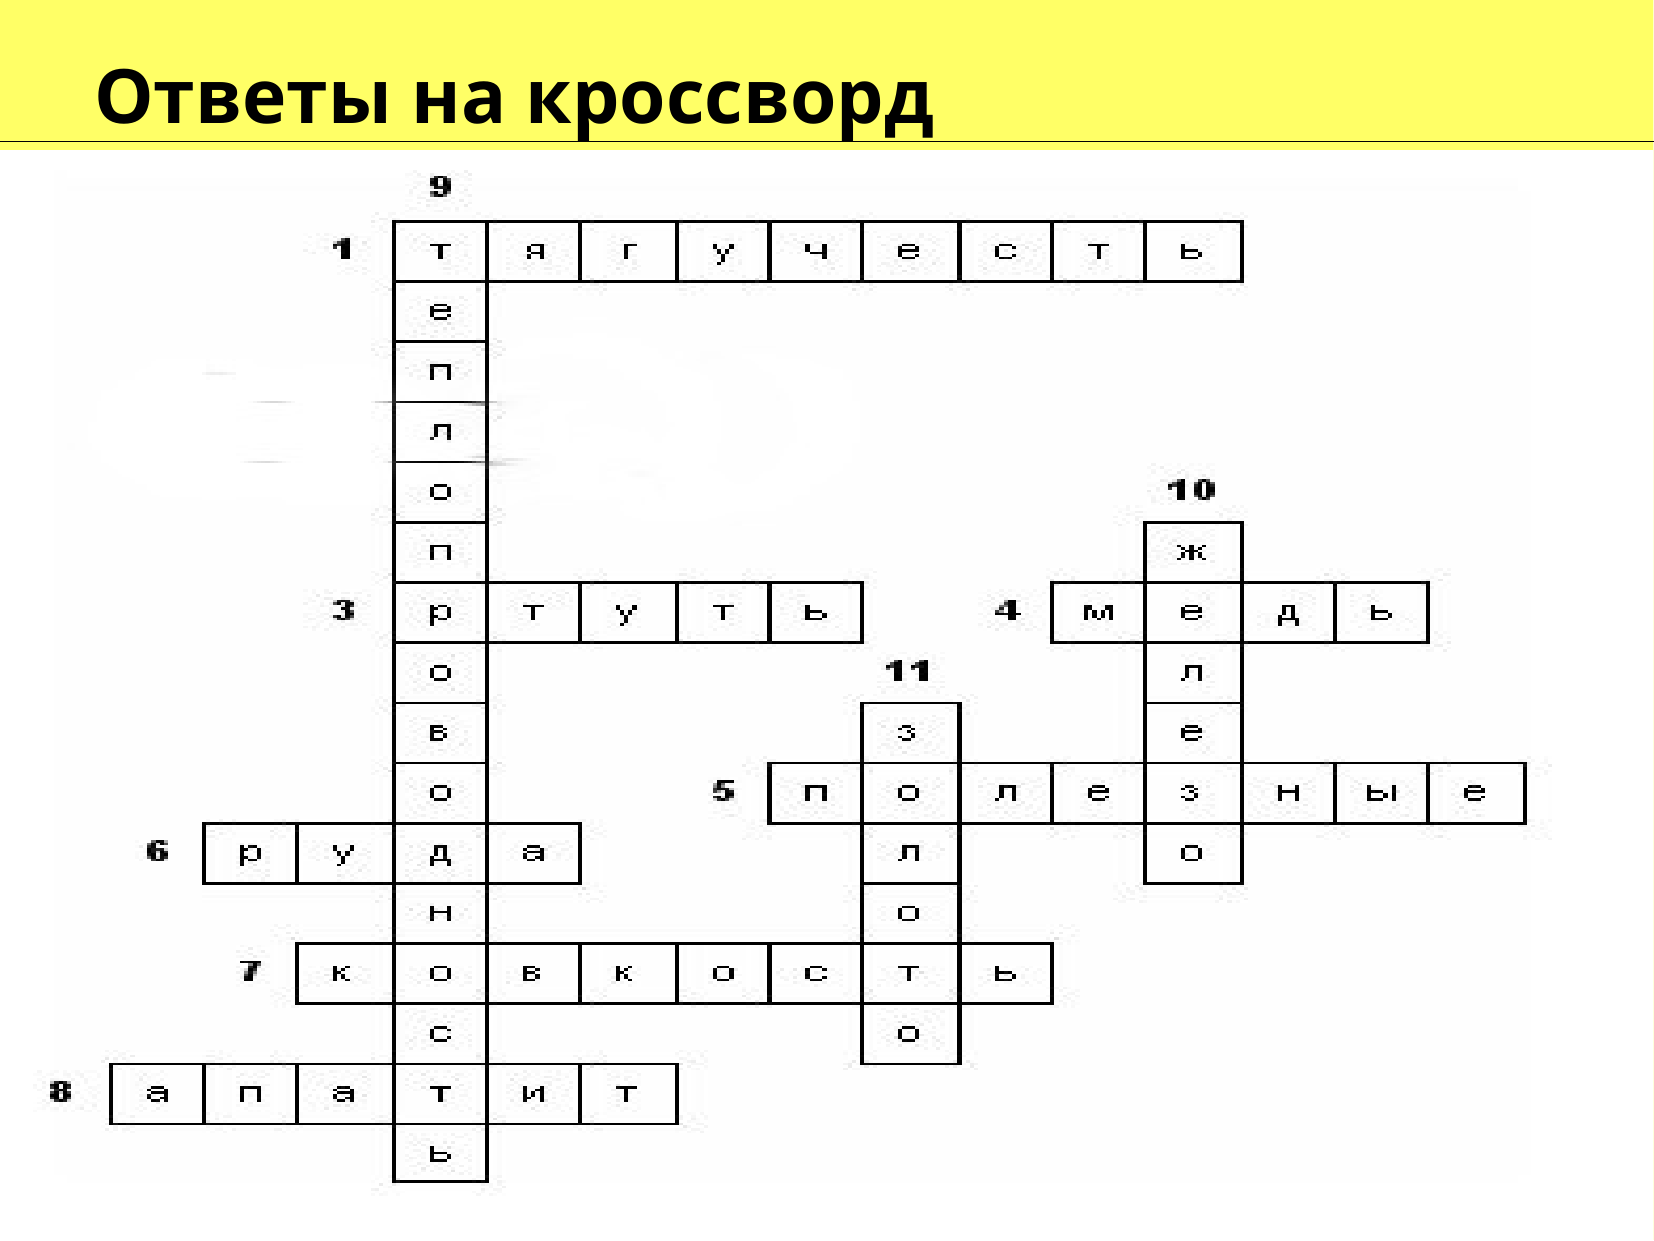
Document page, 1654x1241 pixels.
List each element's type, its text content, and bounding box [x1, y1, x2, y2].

picture [0, 150, 1654, 1241]
text_box Ответы на кроссворд [79, 35, 895, 150]
